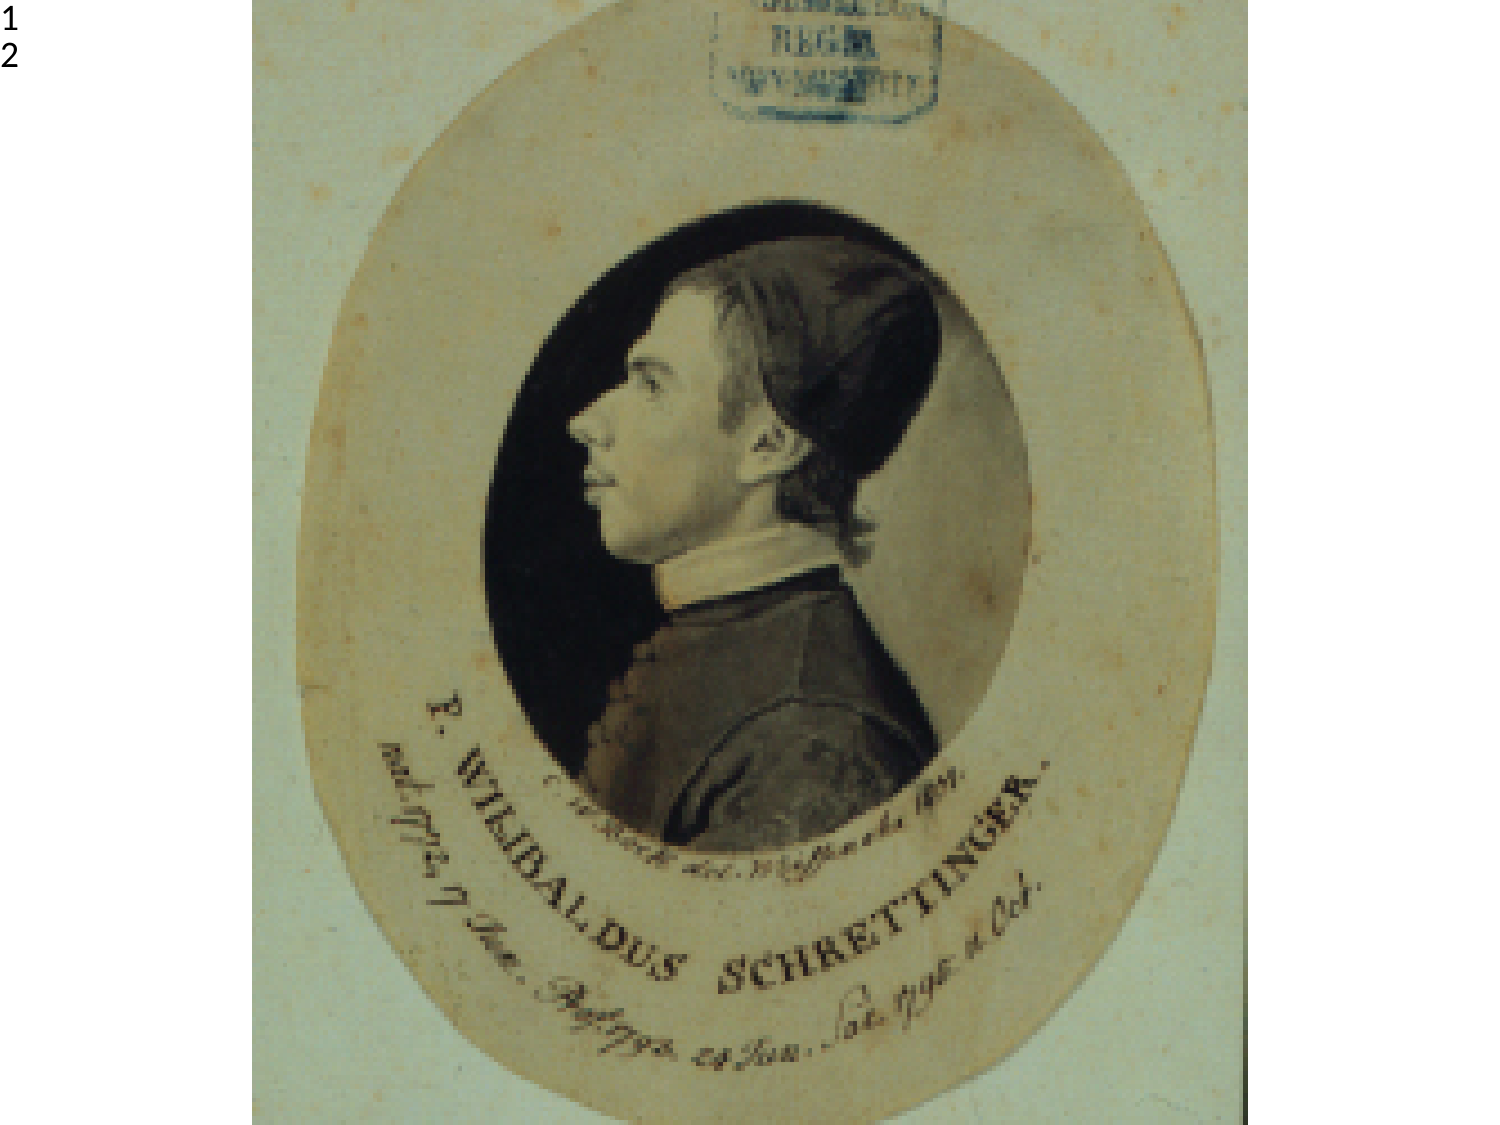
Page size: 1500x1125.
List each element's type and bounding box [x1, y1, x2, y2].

picture [252, 0, 1248, 1125]
